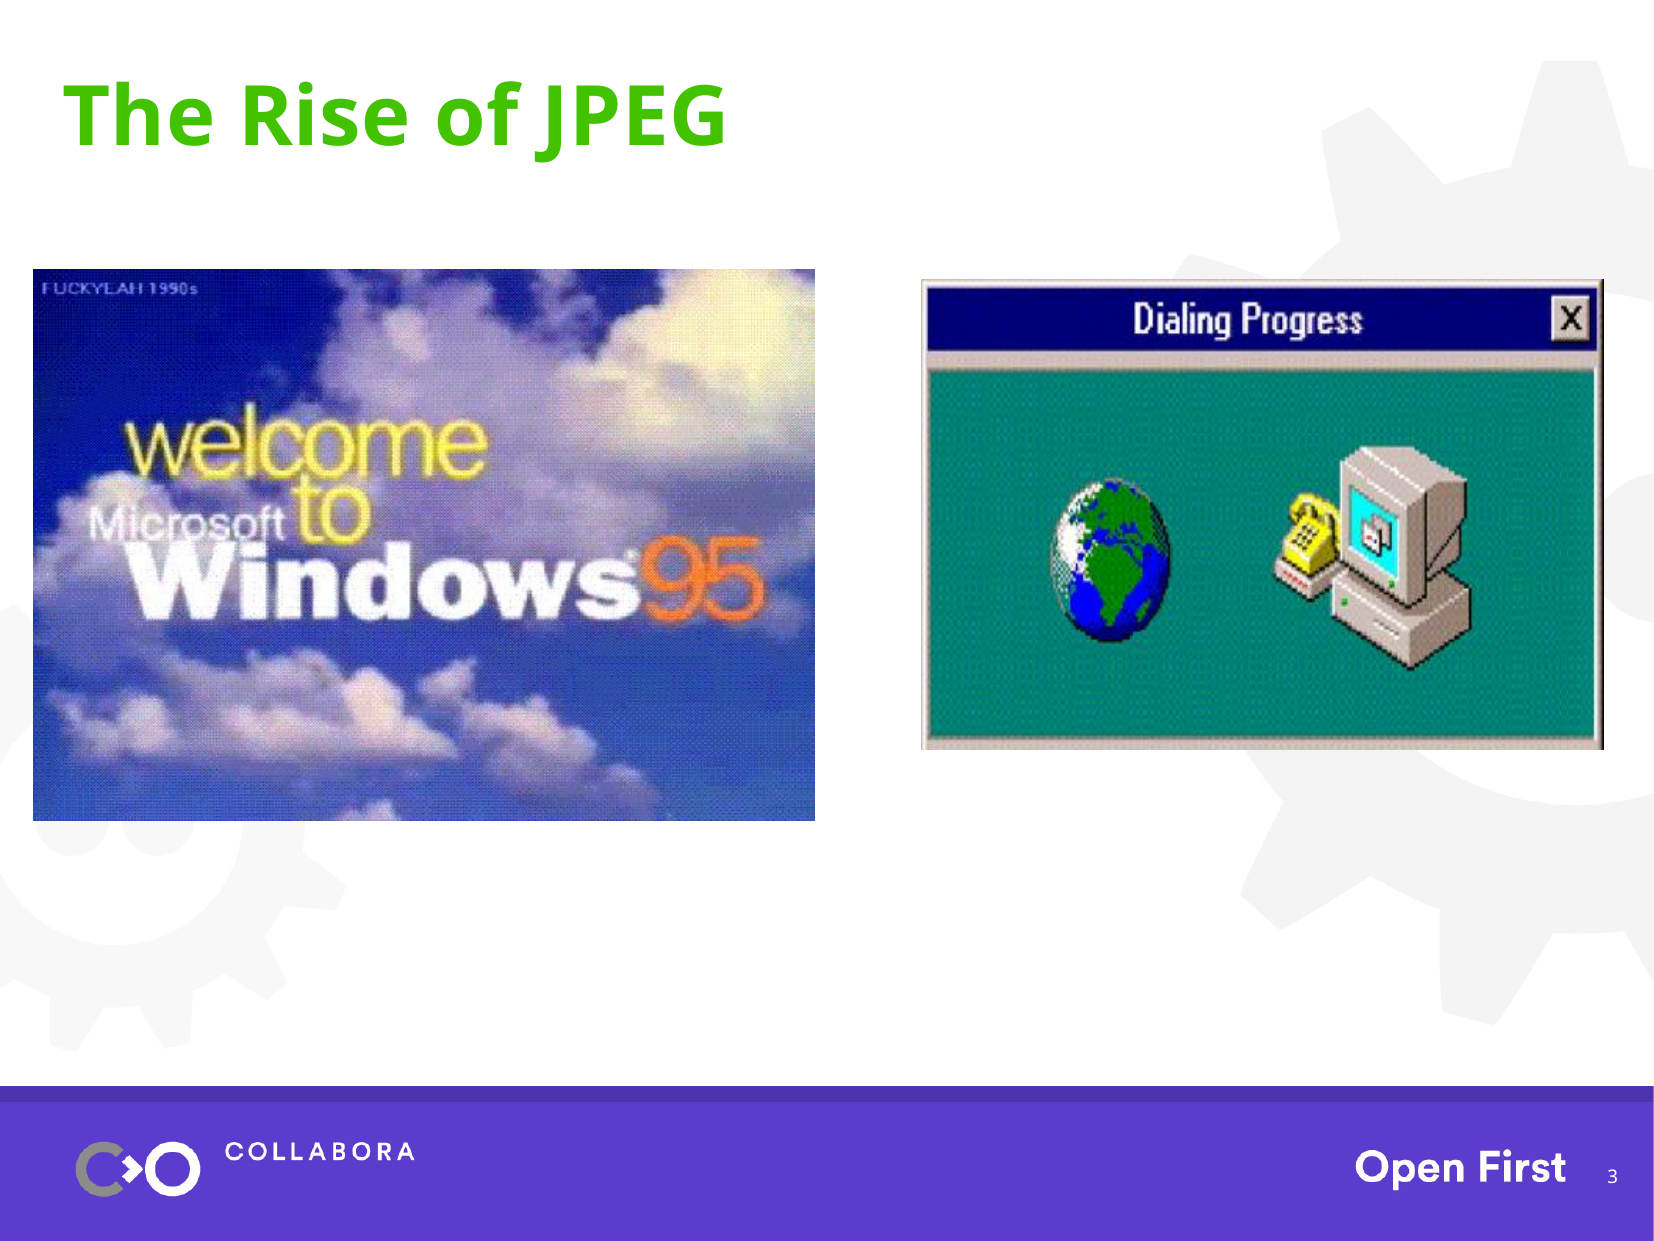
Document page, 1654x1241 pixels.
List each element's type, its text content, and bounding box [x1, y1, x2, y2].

title The Rise of JPEG [62, 62, 1638, 138]
picture [0, 0, 1654, 1241]
